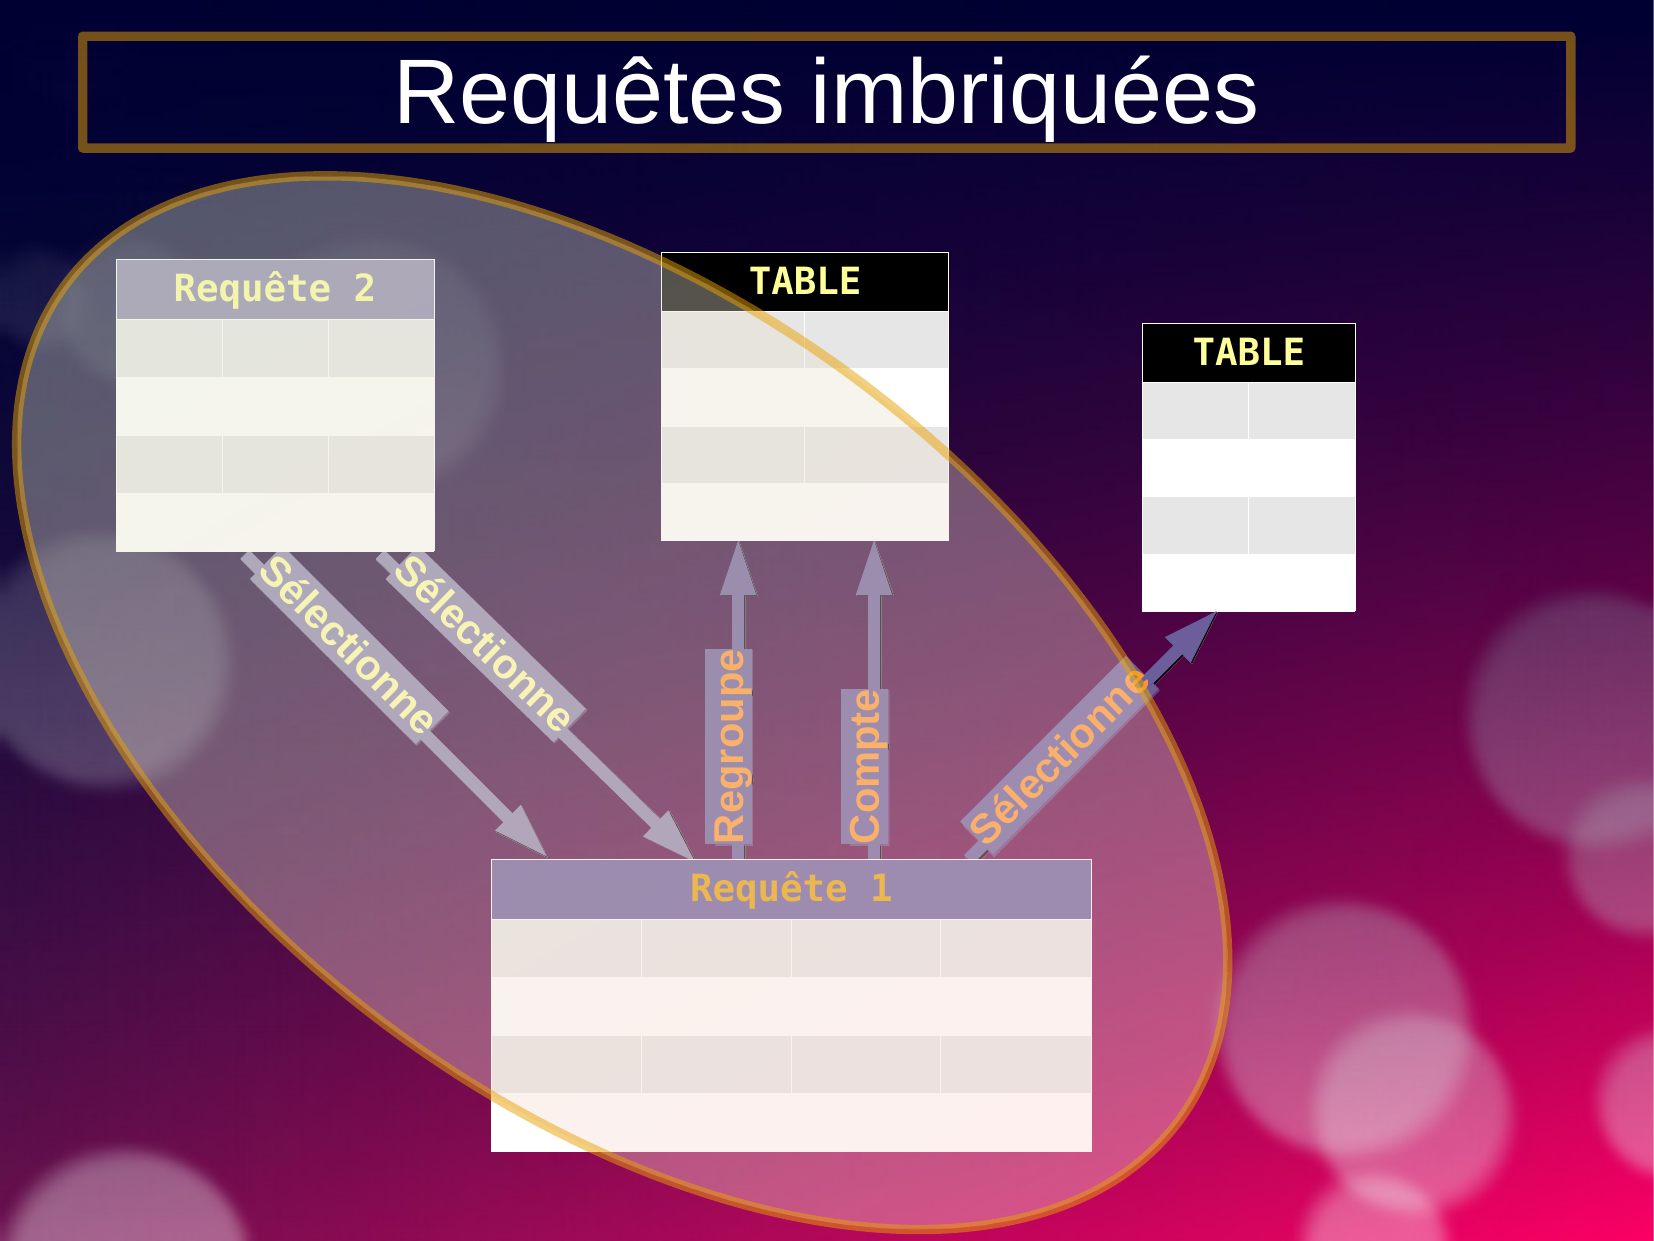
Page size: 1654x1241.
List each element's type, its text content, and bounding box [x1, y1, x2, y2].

table_header TABLE [1143, 324, 1355, 382]
table_cell [1143, 383, 1248, 439]
table_header TABLE [662, 253, 948, 311]
table_cell [1143, 440, 1248, 496]
text_box [16, 175, 1228, 1230]
table_cell [918, 427, 948, 453]
table_cell [1143, 555, 1248, 611]
table_cell [1249, 555, 1355, 611]
table_cell [758, 312, 804, 341]
title Requêtes imbriquées [82, 36, 1571, 149]
table_cell [805, 312, 948, 368]
picture [0, 0, 1654, 1241]
table_cell [845, 369, 948, 426]
table_cell [1143, 497, 1248, 554]
table_cell [1249, 383, 1355, 439]
table_cell [492, 1097, 595, 1151]
table_cell [1249, 497, 1355, 554]
table_cell [1249, 440, 1355, 496]
